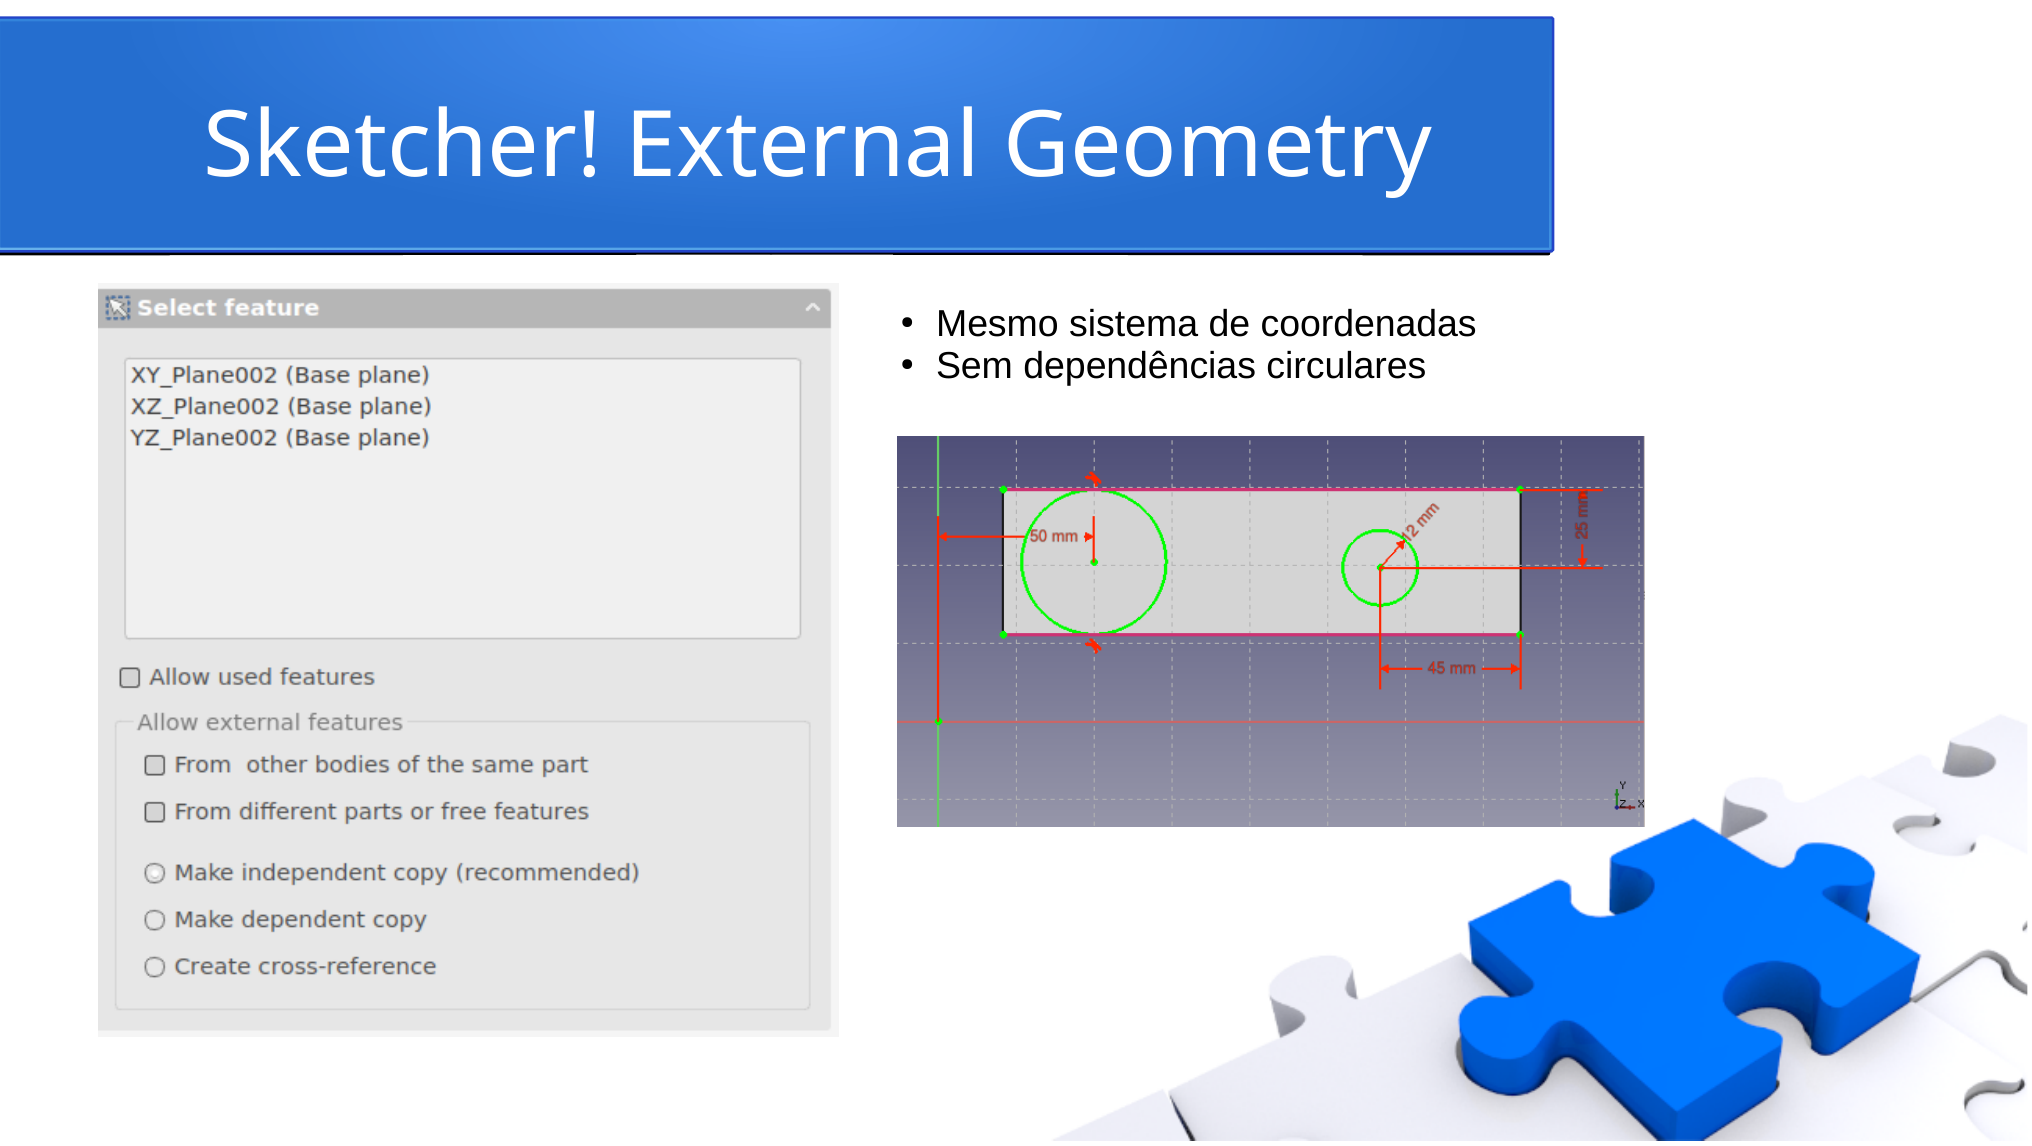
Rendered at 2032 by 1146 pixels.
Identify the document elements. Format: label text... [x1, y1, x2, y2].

picture [897, 436, 2028, 1141]
picture [98, 283, 839, 1037]
text_box Mesmo sistema de coordenadas Sem dependências circulares [885, 295, 1689, 395]
title Sketcher! External Geometry [101, 45, 1536, 237]
